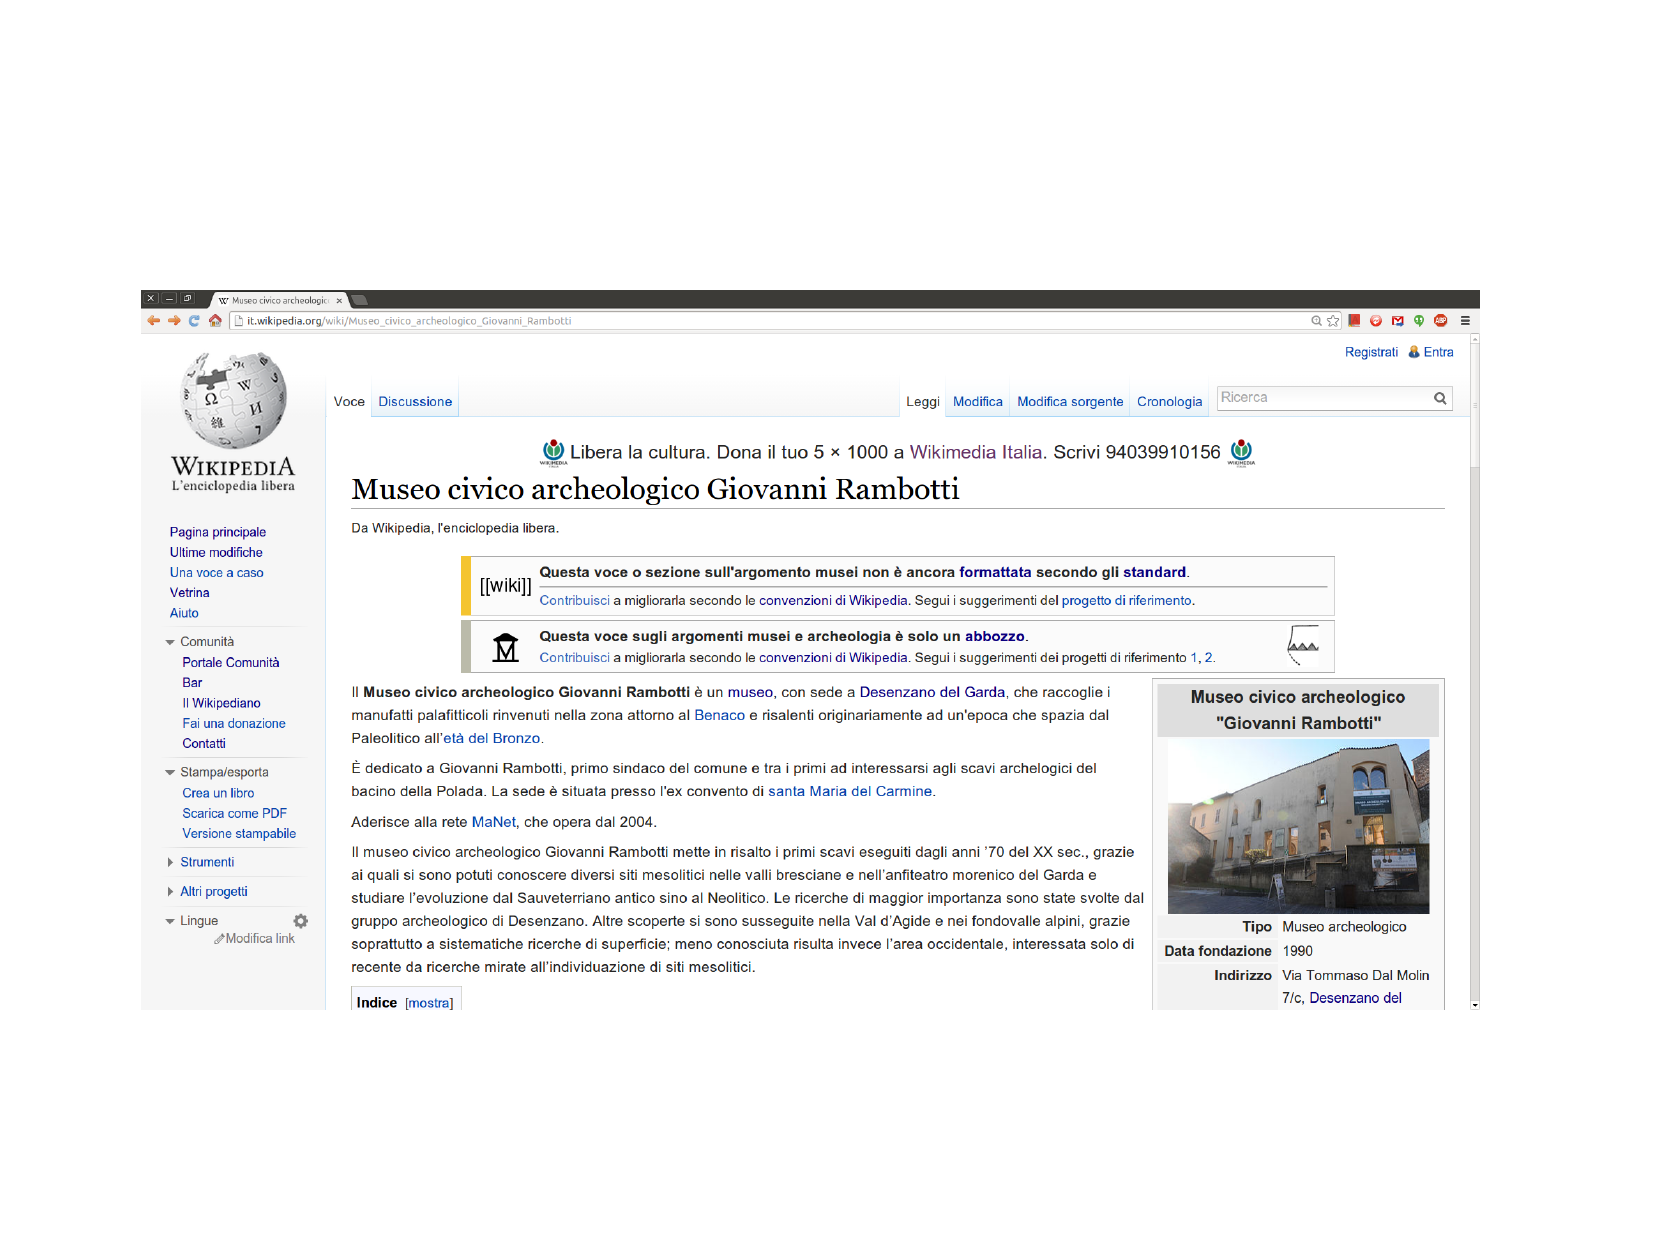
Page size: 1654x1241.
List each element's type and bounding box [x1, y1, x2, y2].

picture [141, 290, 1480, 1010]
